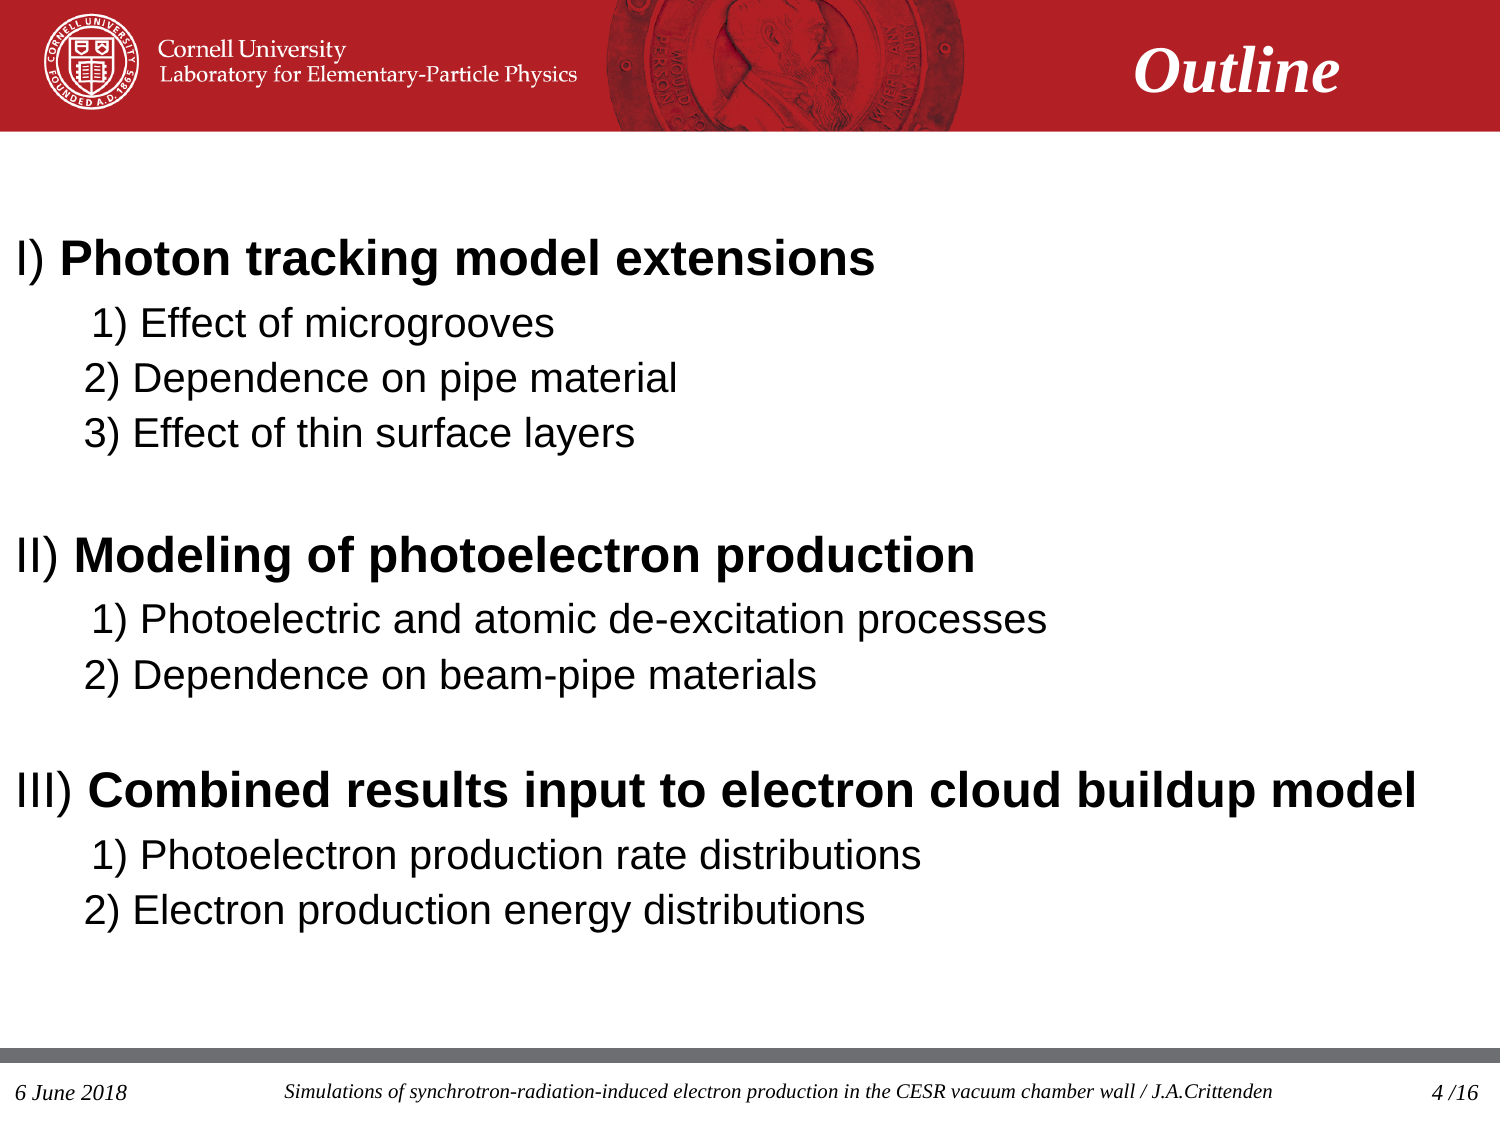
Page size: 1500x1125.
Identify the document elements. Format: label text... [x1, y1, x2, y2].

text_box I) Photon tracking model extensions 1) Effect of microgrooves 2) Dependence on pipe material 3) Effect of thin surface layers II) Modeling of photoelectron production 1) Photoelectric and atomic de-excitation processes 2) Dependence on beam-pipe materials III) Combined results input to electron cloud buildup model 1) Photoelectron production rate distributions 2) Electron production energy distributions [0, 213, 1500, 1006]
picture [0, 0, 1500, 132]
title Outline [975, 4, 1500, 136]
